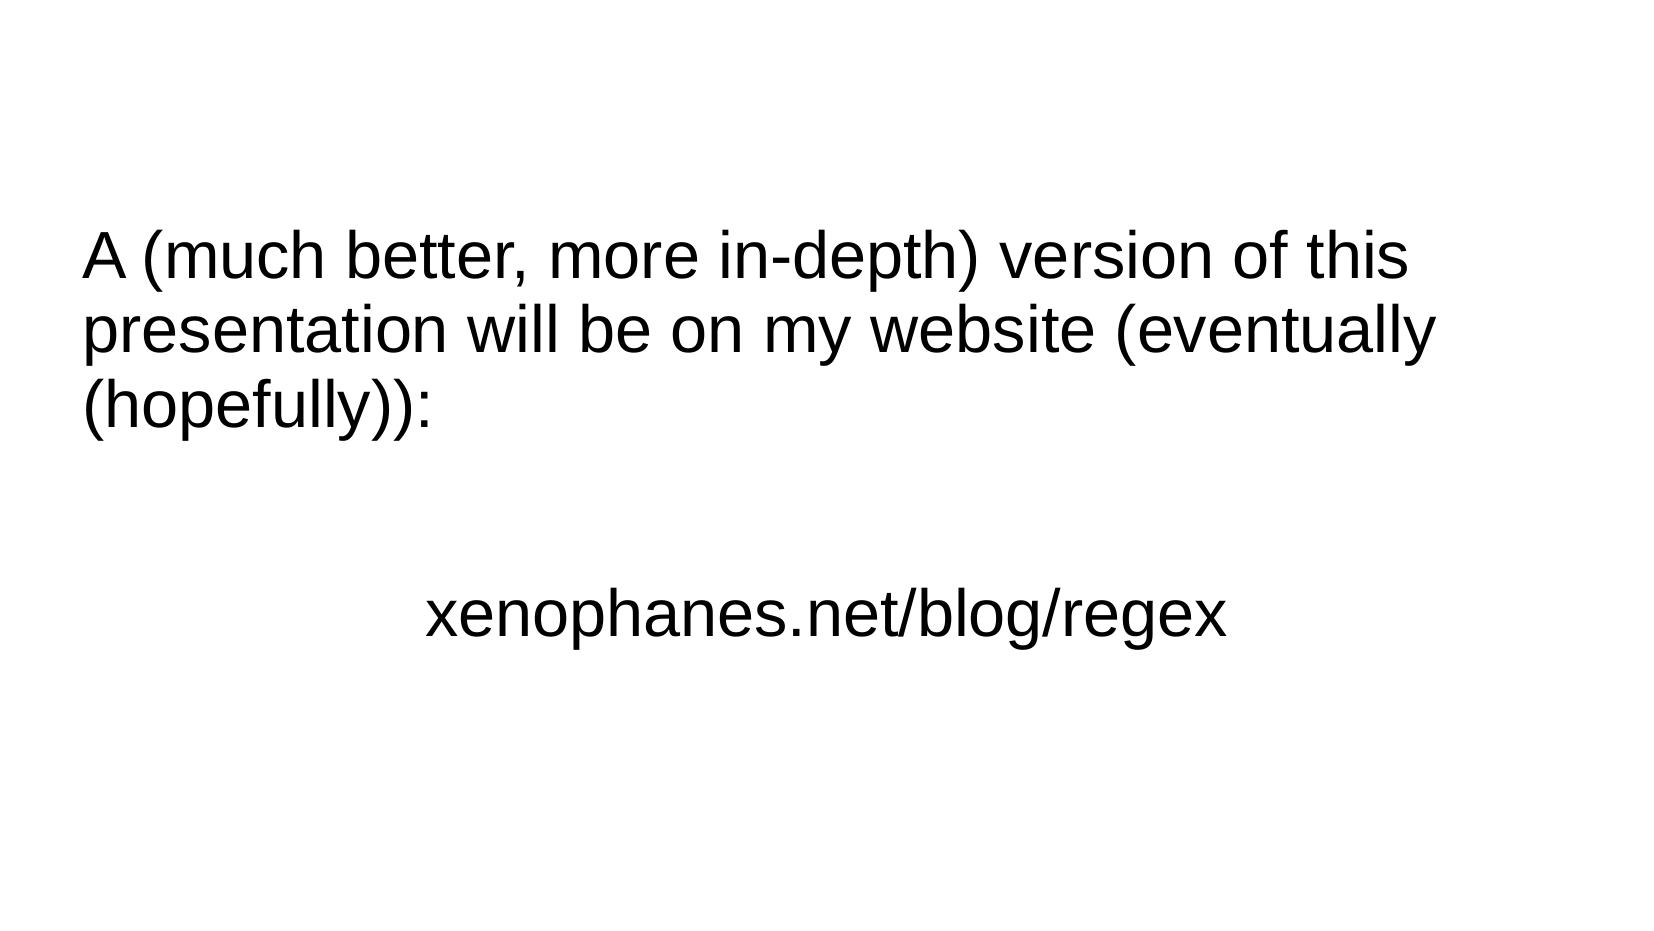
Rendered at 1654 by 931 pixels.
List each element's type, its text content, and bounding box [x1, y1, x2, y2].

list A (much better, more in-depth) version of this presentation will be on my website (eventually (hopefully)): xenophanes.net/blog/regex [82, 217, 1571, 758]
